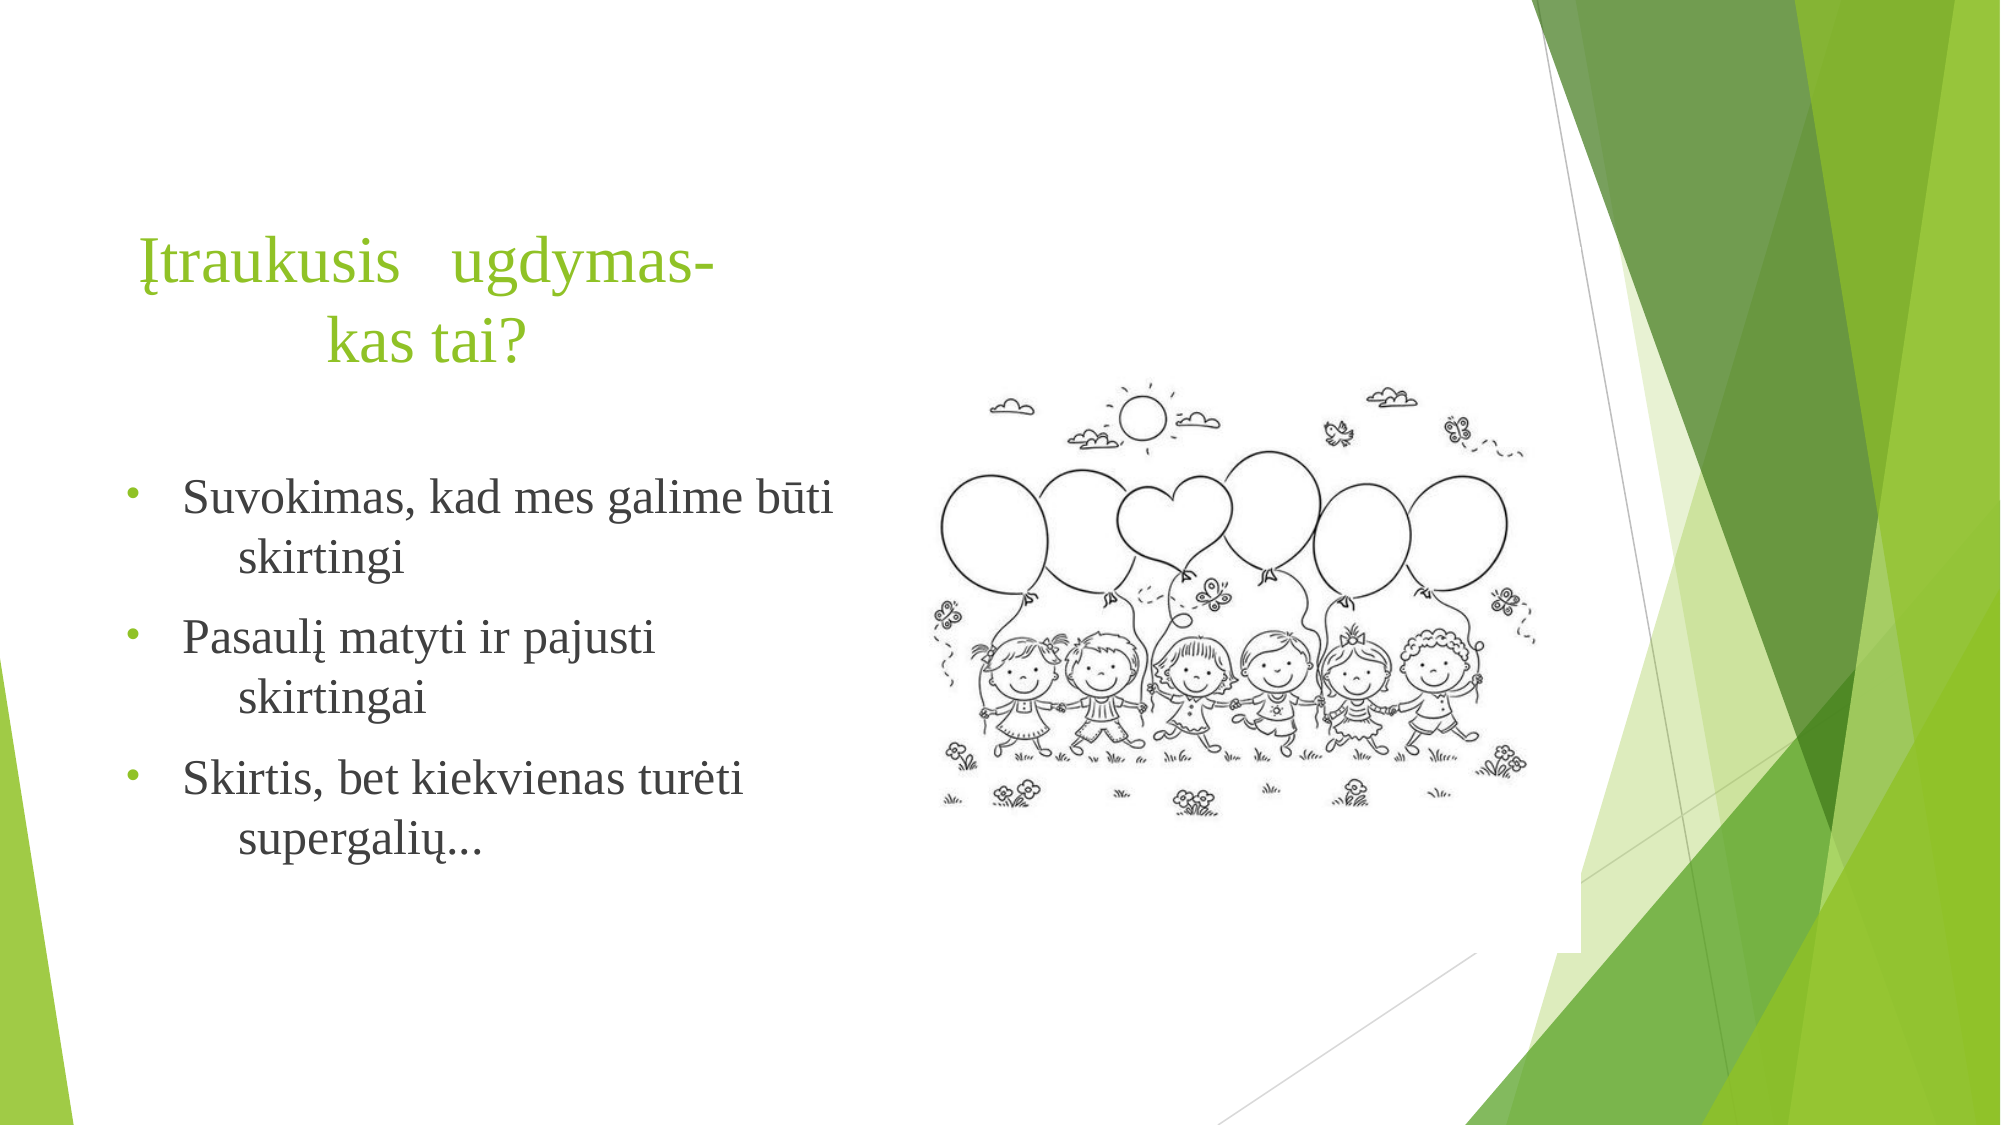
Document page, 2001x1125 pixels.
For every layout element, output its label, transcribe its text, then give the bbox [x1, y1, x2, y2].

picture [890, 247, 1581, 953]
list Suvokimas, kad mes galime būti skirtingi Pasaulį matyti ir pajusti skirtingai Skirtis, bet kiekvienas turėti supergalių... [111, 455, 868, 969]
title Įtraukusis ugdymas- kas tai? [111, 156, 744, 384]
